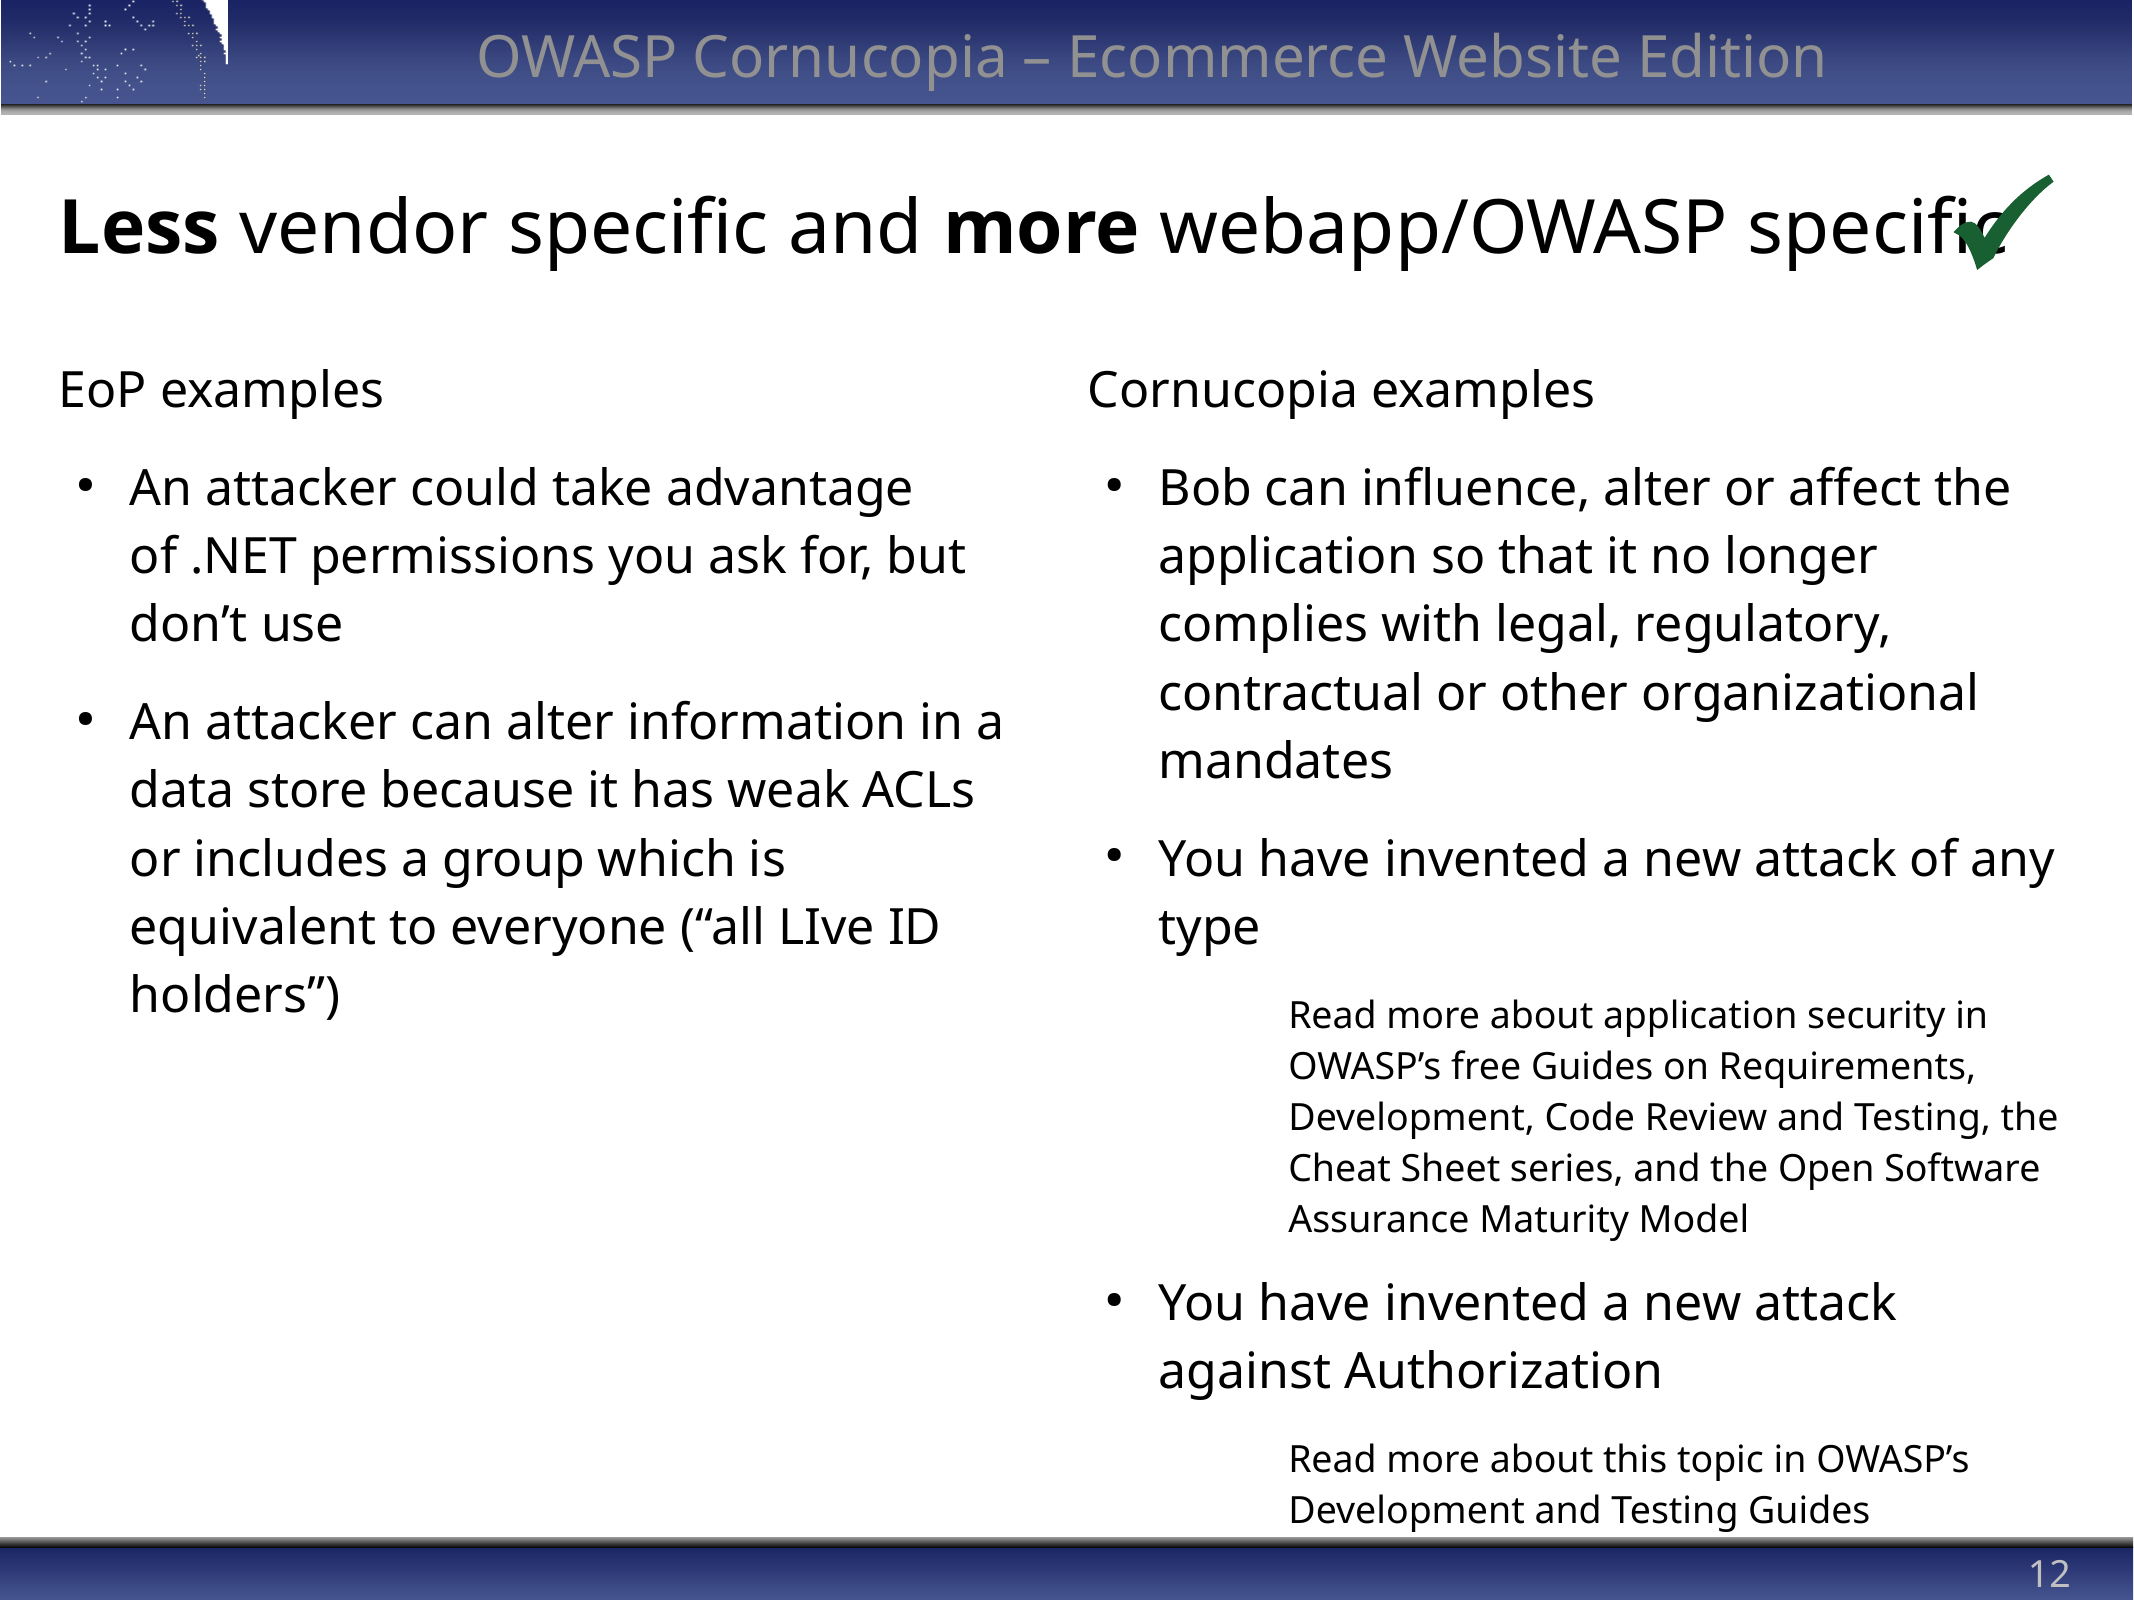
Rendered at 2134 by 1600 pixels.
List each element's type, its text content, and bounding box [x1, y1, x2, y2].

list EoP examples An attacker could take advantage of .NET permissions you ask for, but don’t use An attacker can alter information in a data store because it has weak ACLs or includes a group which is equivalent to everyone (“all LIve ID holders”) [58, 354, 1039, 1536]
title Less vendor specific and more webapp/OWASP specific [58, 124, 2126, 325]
list ü [1730, 177, 2061, 325]
list Cornucopia examples Bob can influence, alter or affect the application so that it no longer complies with legal, regulatory, contractual or other organizational mandates You have invented a new attack of any type Read more about application security in OWASP’s free Guides on Requirements, Development, Code Review and Testing, the Cheat Sheet series, and the Open Software Assurance Maturity Model You have invented a new attack against Authorization Read more about this topic in OWASP’s Development and Testing Guides [1087, 354, 2068, 1536]
